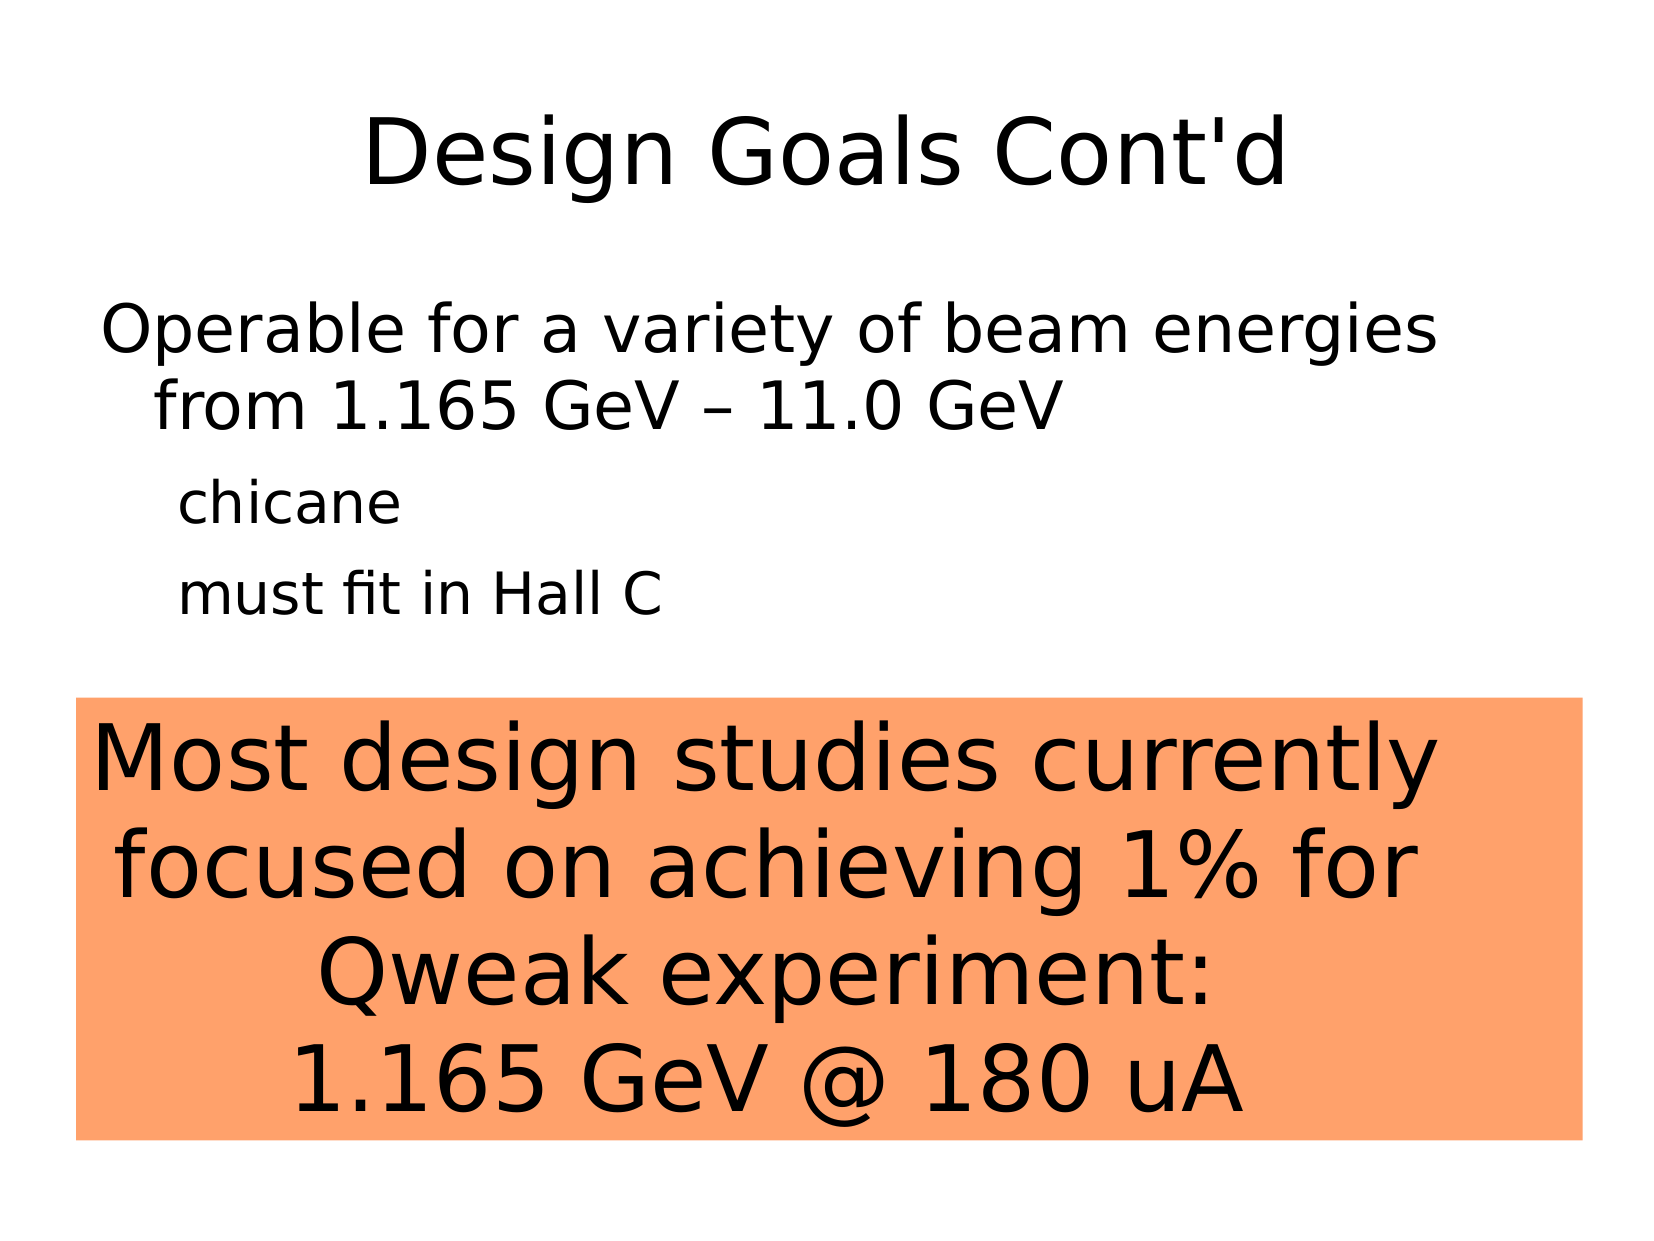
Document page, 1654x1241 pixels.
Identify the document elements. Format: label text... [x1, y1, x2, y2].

text_box Most design studies currently focused on achieving 1% for Qweak experiment: 1.165 GeV @ 180 uA [76, 697, 1583, 1141]
title Design Goals Cont'd [82, 56, 1571, 250]
list Operable for a variety of beam energies from 1.165 GeV – 11.0 GeV chicane must fit in Hall C [82, 290, 1571, 629]
